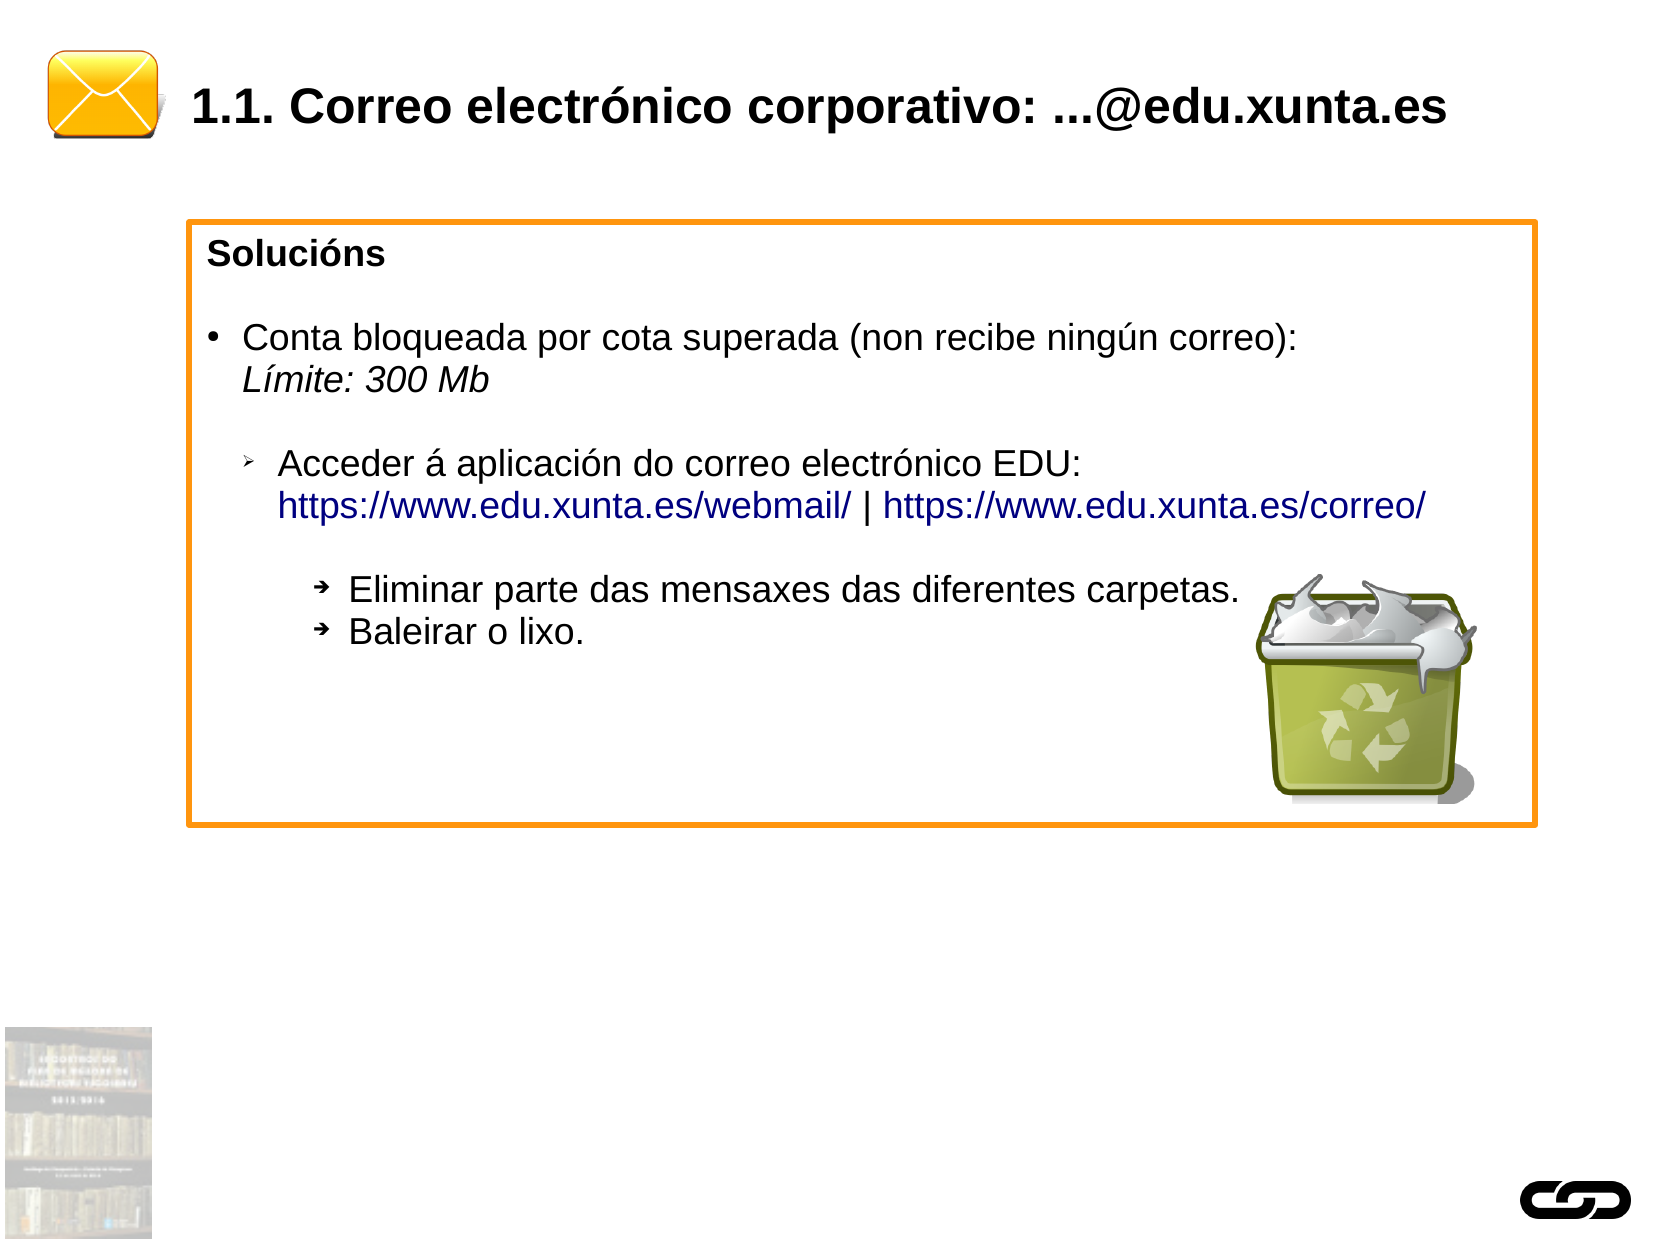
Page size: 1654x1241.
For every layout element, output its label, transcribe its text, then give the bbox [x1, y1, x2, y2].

picture [5, 1027, 152, 1239]
picture [1520, 1181, 1631, 1220]
text_box 1.1. Correo electrónico corporativo: ...@edu.xunta.es [177, 70, 1619, 198]
picture [47, 35, 166, 154]
picture [1255, 574, 1477, 804]
text_box Solucións Conta bloqueada por cota superada (non recibe ningún correo): Límite: 300 Mb Acceder á aplicación do correo electrónico EDU: https://www.edu.xunta.es/webmail/ | https://www.edu.xunta.es/correo/ Eliminar parte das mensaxes das diferentes carpetas. Baleirar o lixo. [188, 222, 1536, 825]
